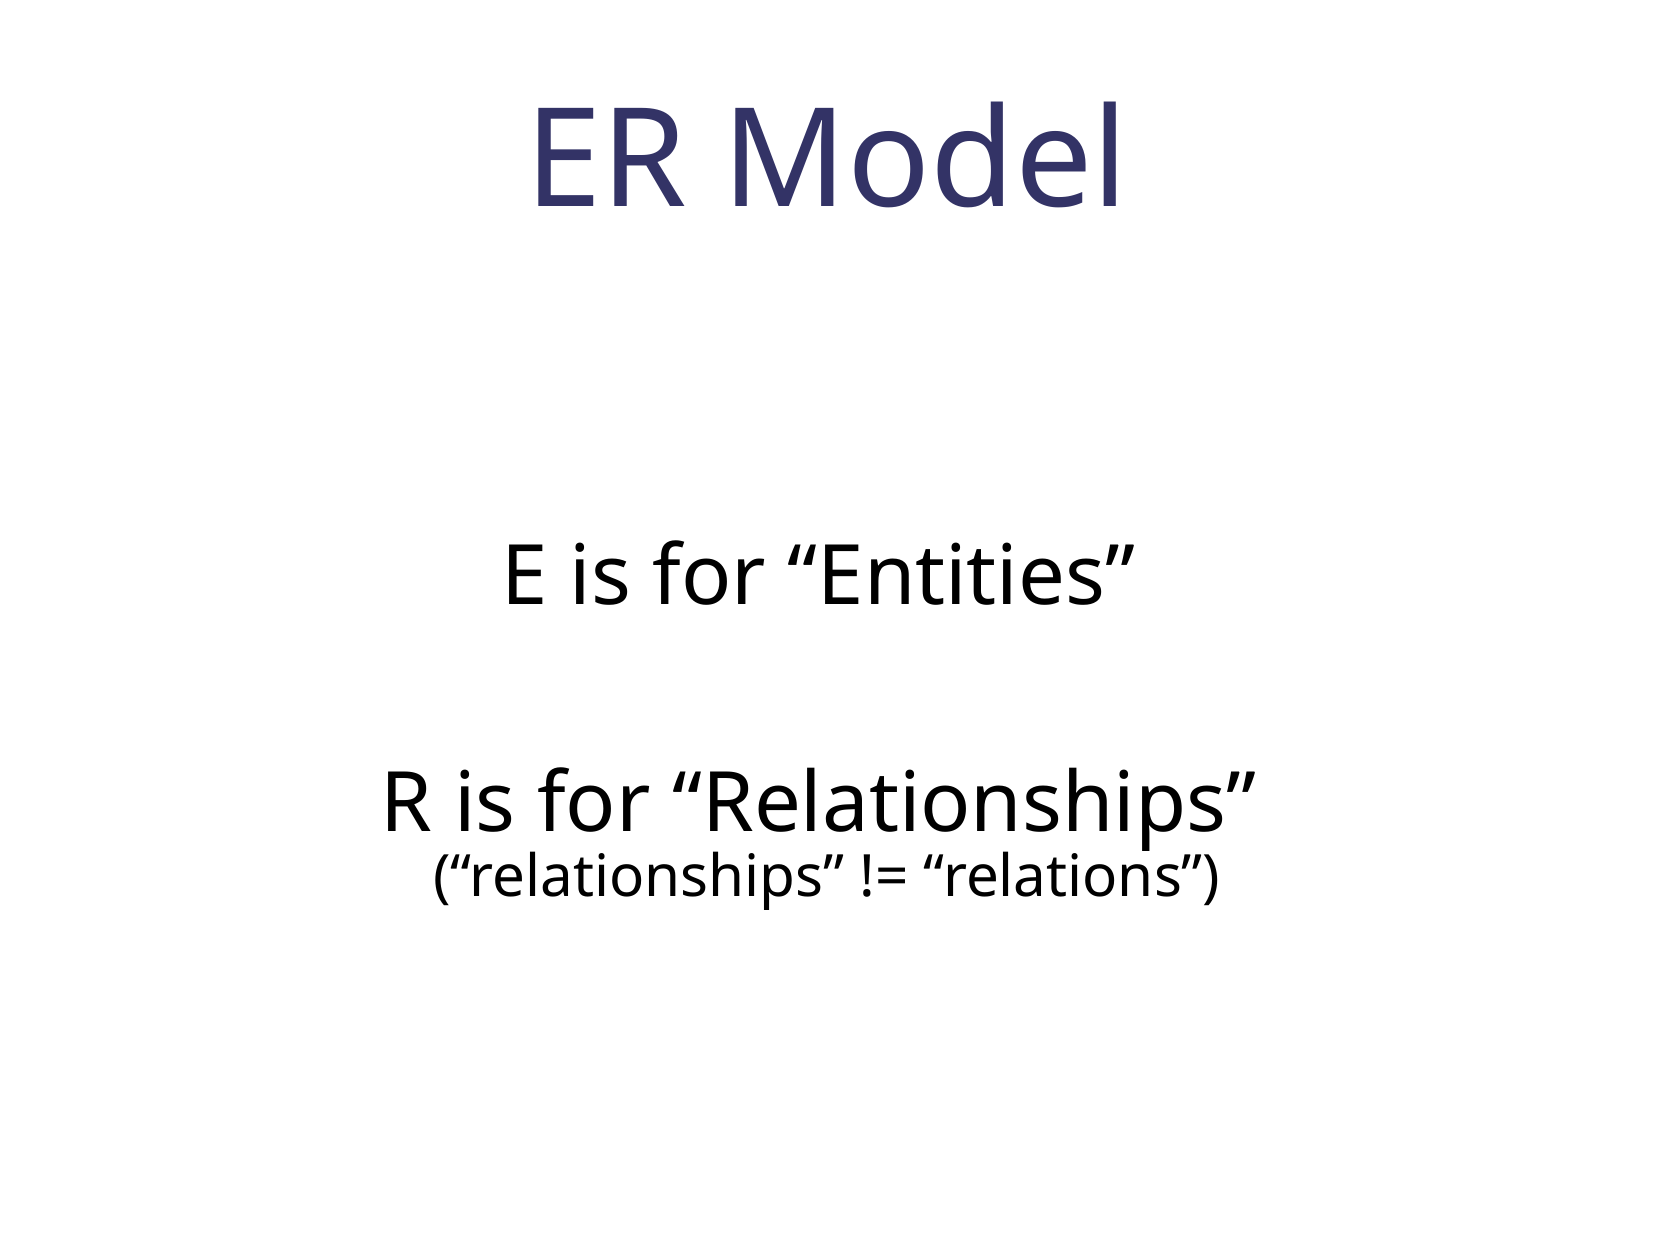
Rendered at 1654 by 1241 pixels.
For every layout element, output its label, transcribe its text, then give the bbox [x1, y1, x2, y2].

text_box (“relationships” != “relations”) [354, 826, 1300, 913]
subtitle E is for “Entities” R is for “Relationships” [75, 515, 1564, 901]
title ER Model [82, 56, 1571, 250]
